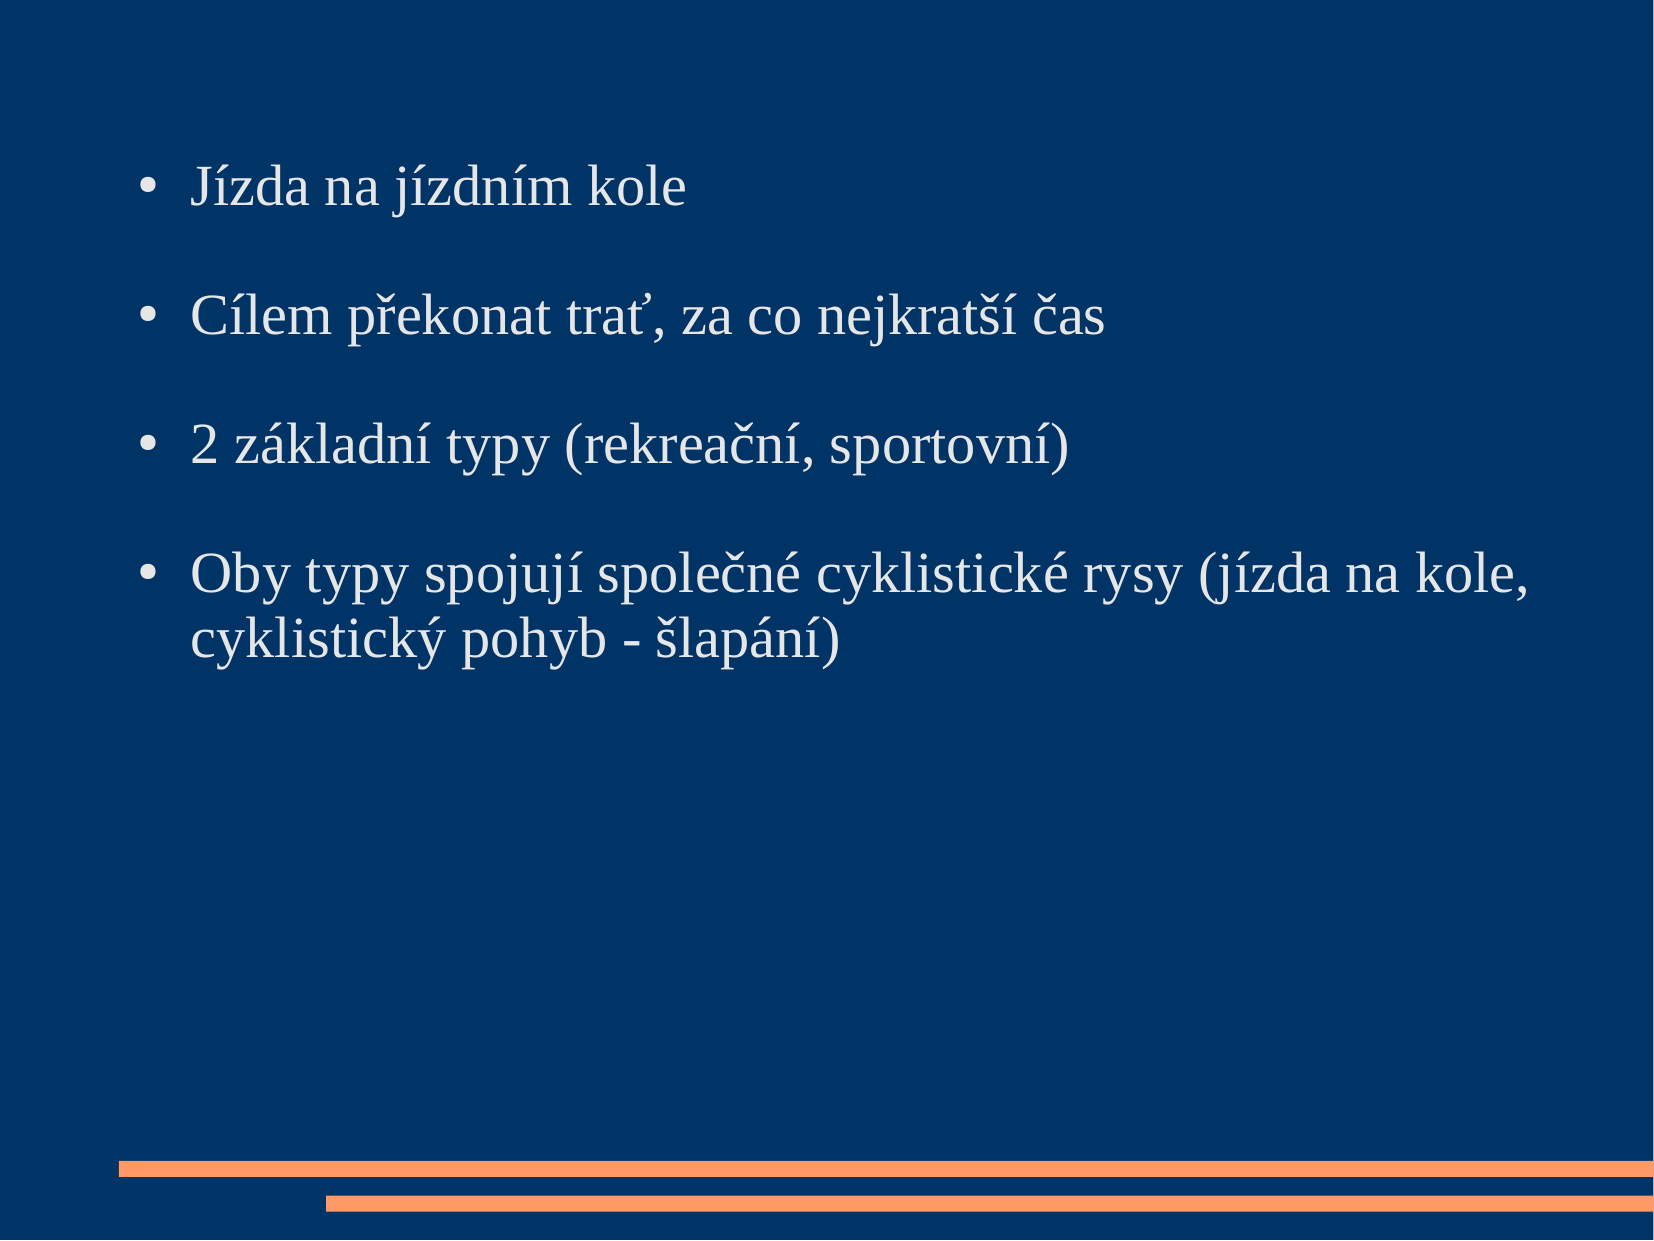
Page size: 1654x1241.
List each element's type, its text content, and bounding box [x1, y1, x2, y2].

list Jízda na jízdním kole Cílem překonat trať, za co nejkratší čas 2 základní typy (rekreační, sportovní) Oby typy spojují společné cyklistické rysy (jízda na kole, cyklistický pohyb - šlapání) [119, 153, 1560, 964]
